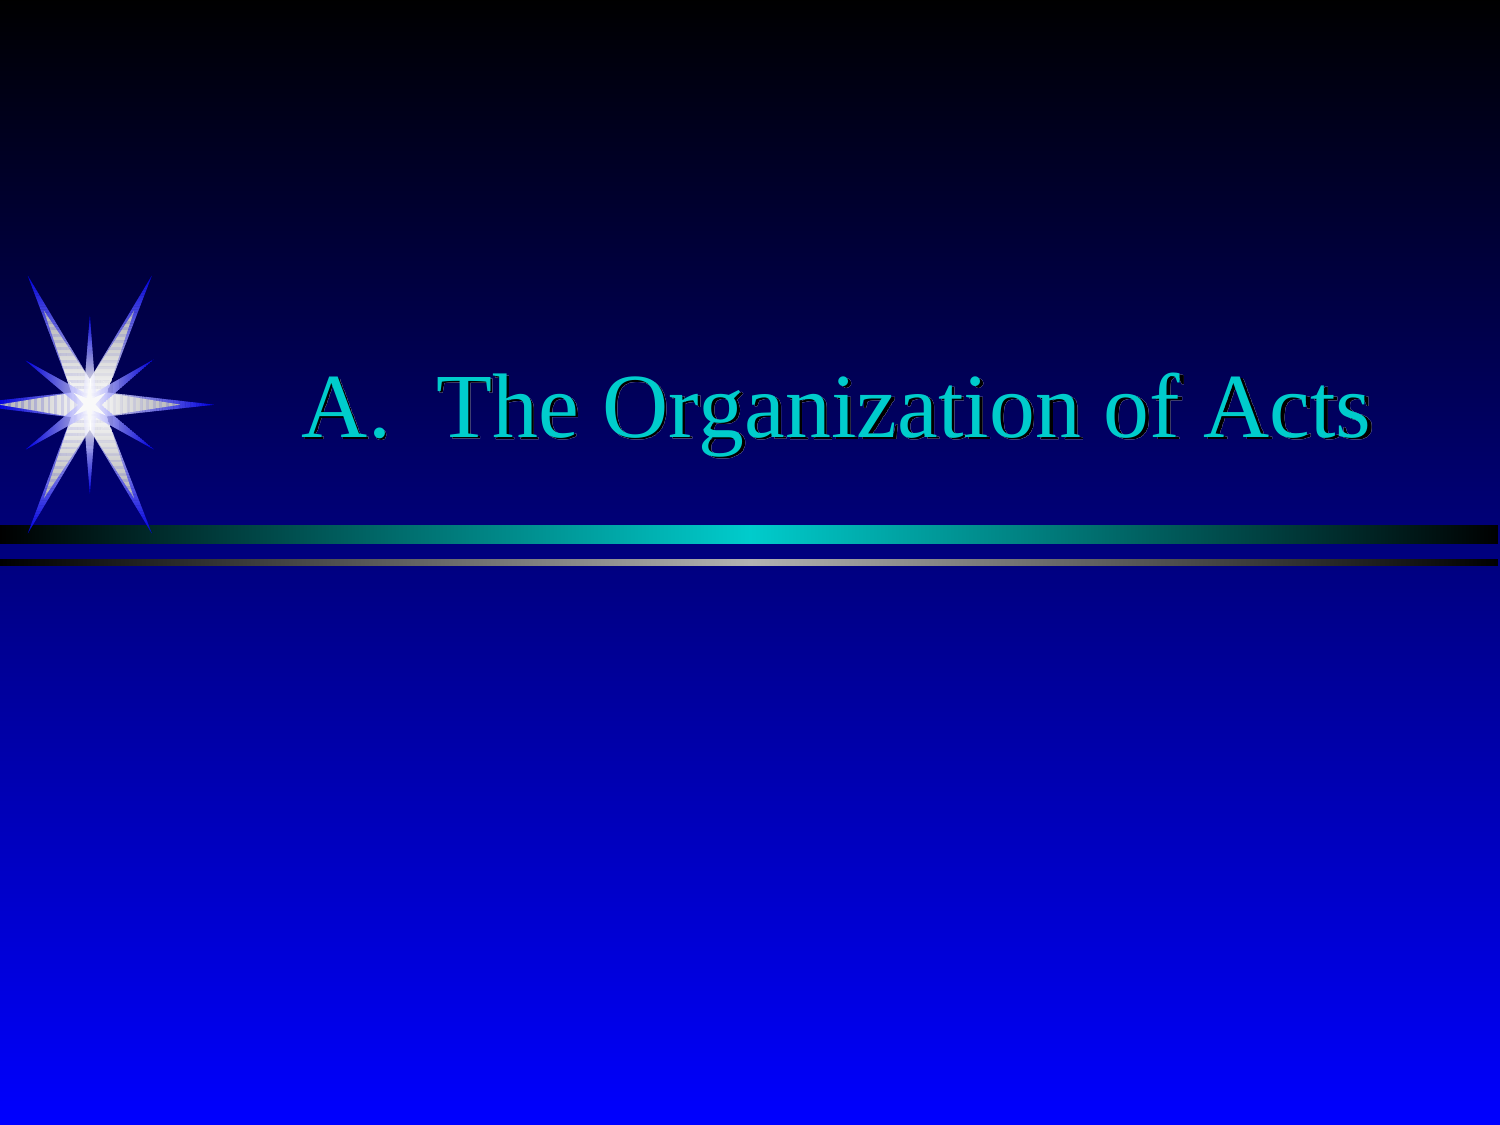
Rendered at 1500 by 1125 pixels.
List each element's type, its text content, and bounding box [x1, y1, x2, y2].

title A. The Organization of Acts [200, 312, 1476, 501]
